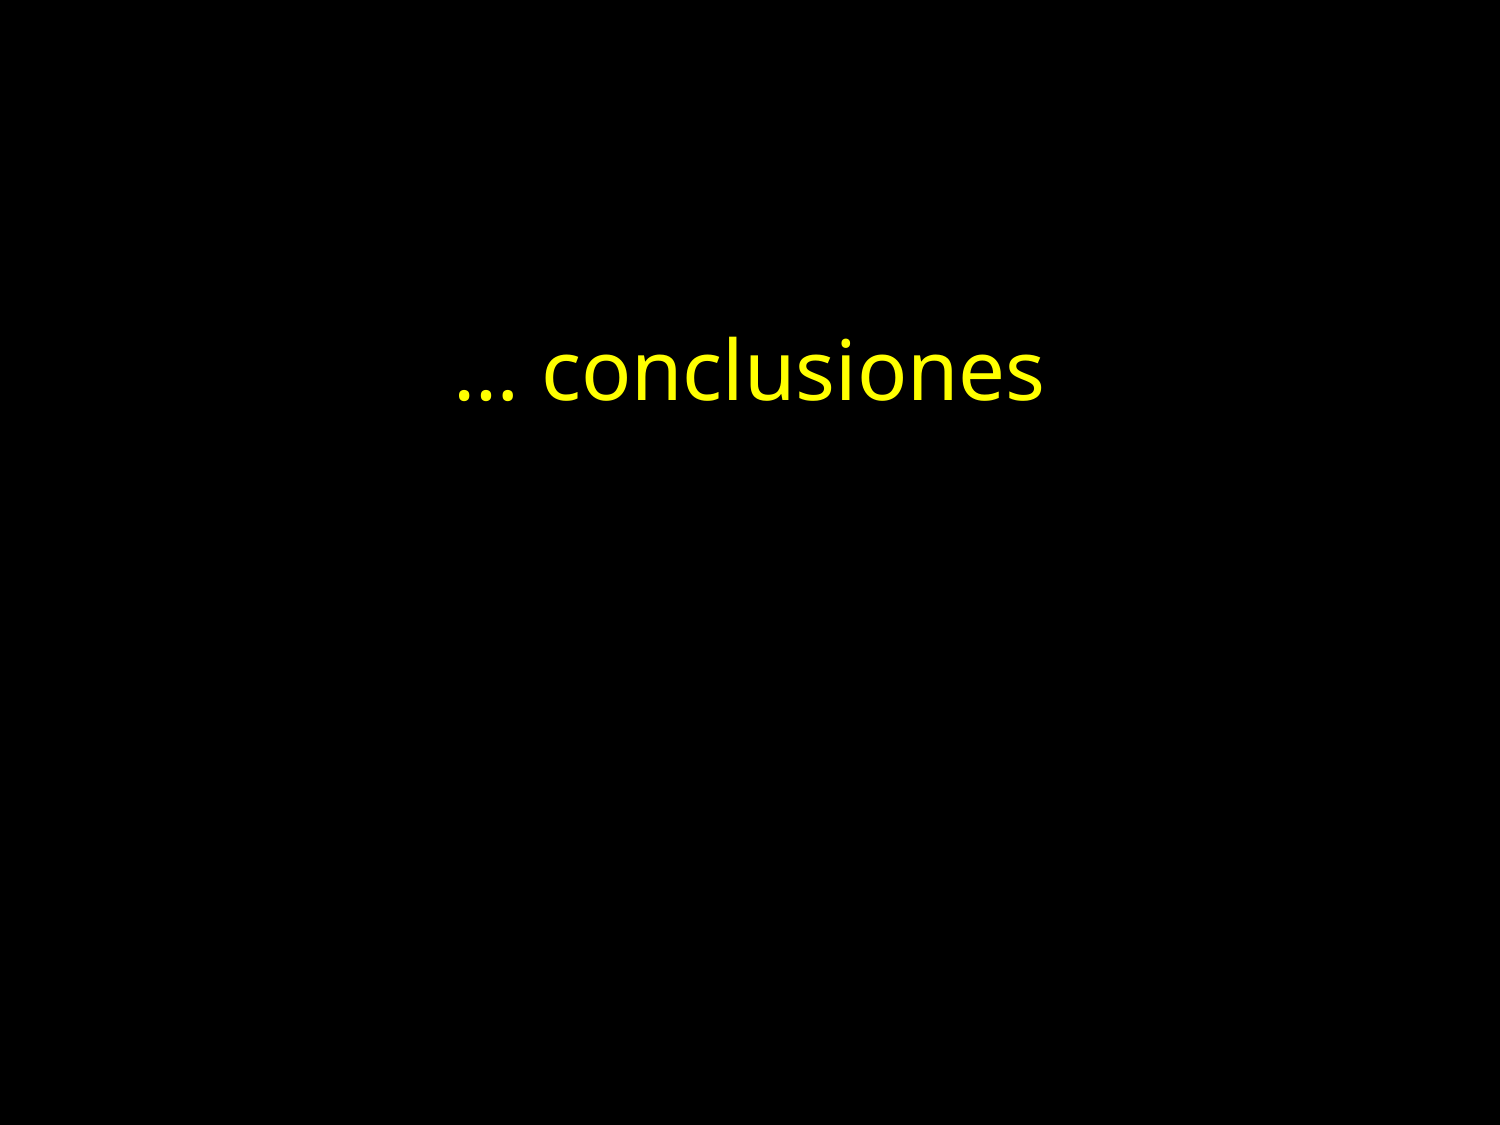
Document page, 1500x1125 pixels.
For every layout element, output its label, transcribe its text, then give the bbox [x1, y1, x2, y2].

title … conclusiones [112, 237, 1388, 425]
